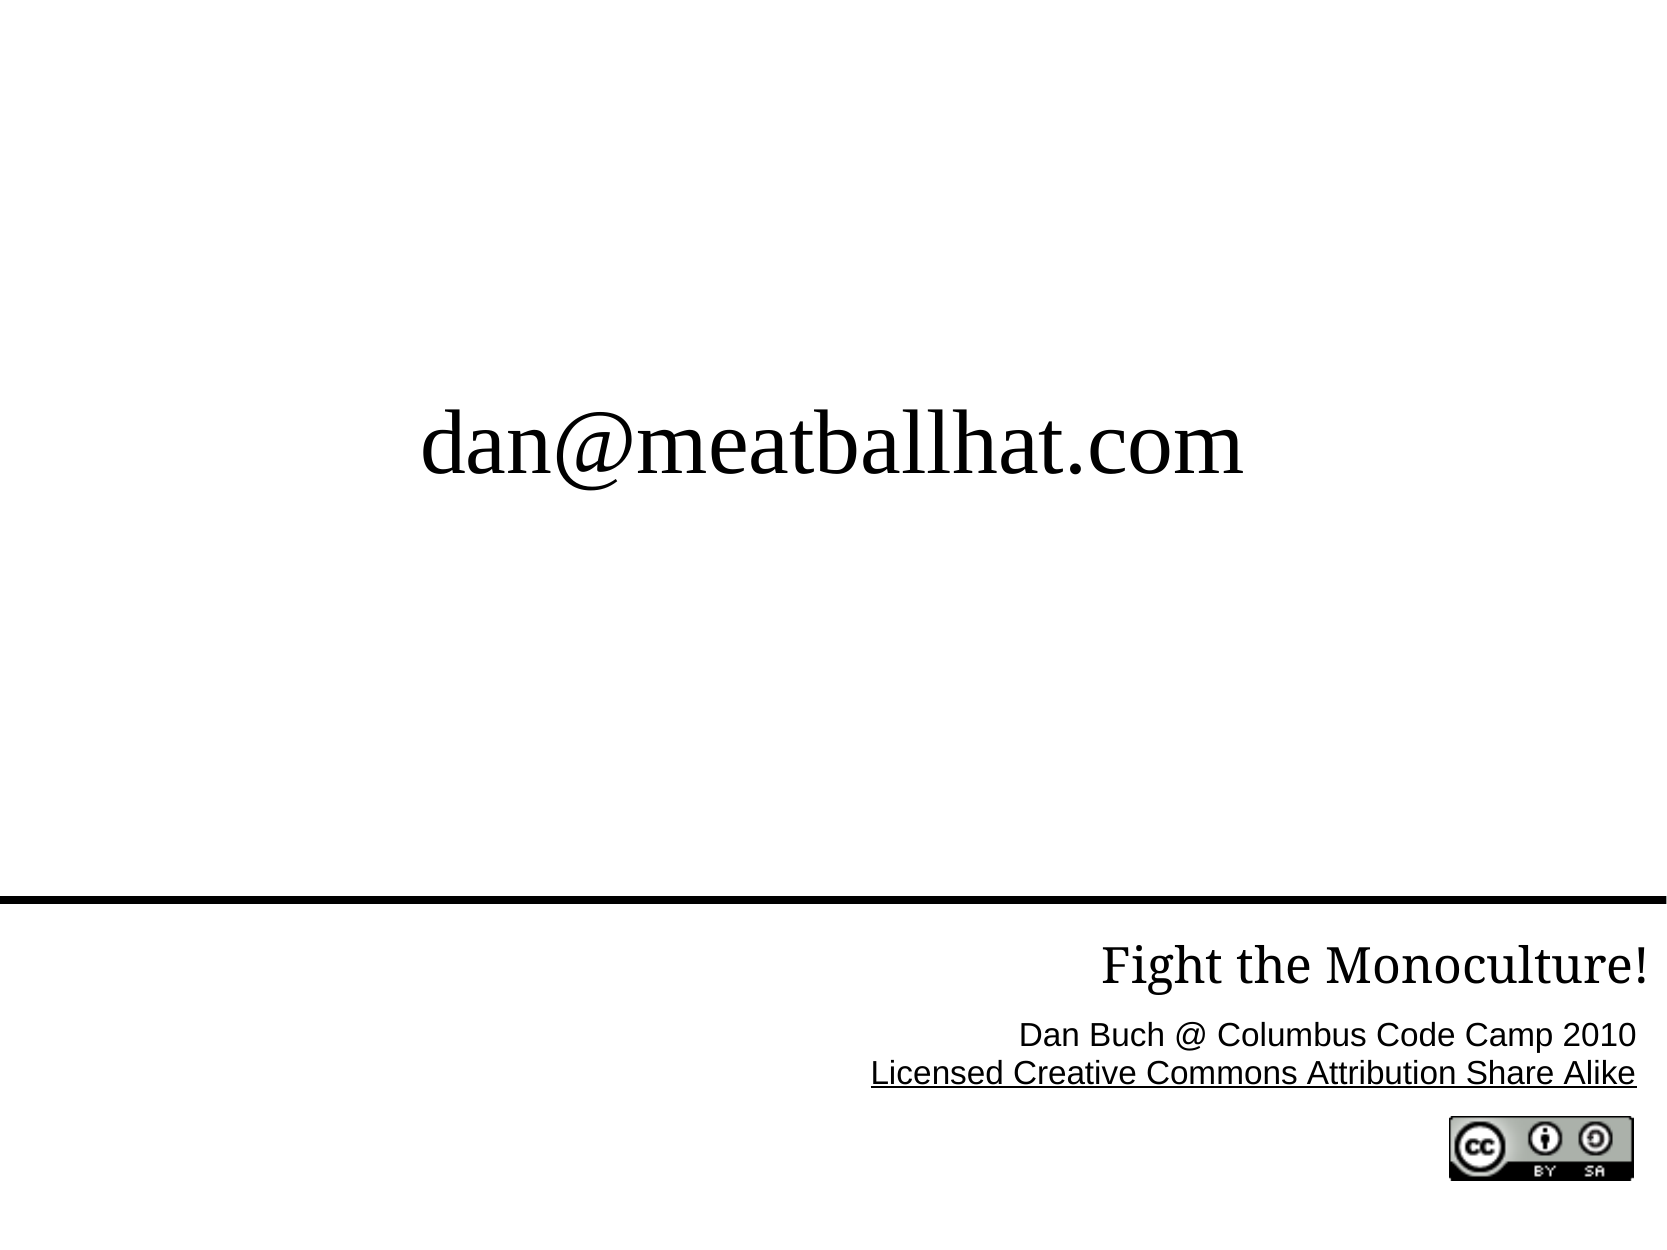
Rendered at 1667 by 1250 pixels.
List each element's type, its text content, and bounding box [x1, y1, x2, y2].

text_box dan@meatballhat.com [405, 375, 1262, 500]
title Fight the Monoculture! [900, 937, 1651, 995]
text_box Dan Buch @ Columbus Code Camp 2010 Licensed Creative Commons Attribution Share Alike [790, 1016, 1638, 1093]
picture [1449, 1116, 1634, 1181]
